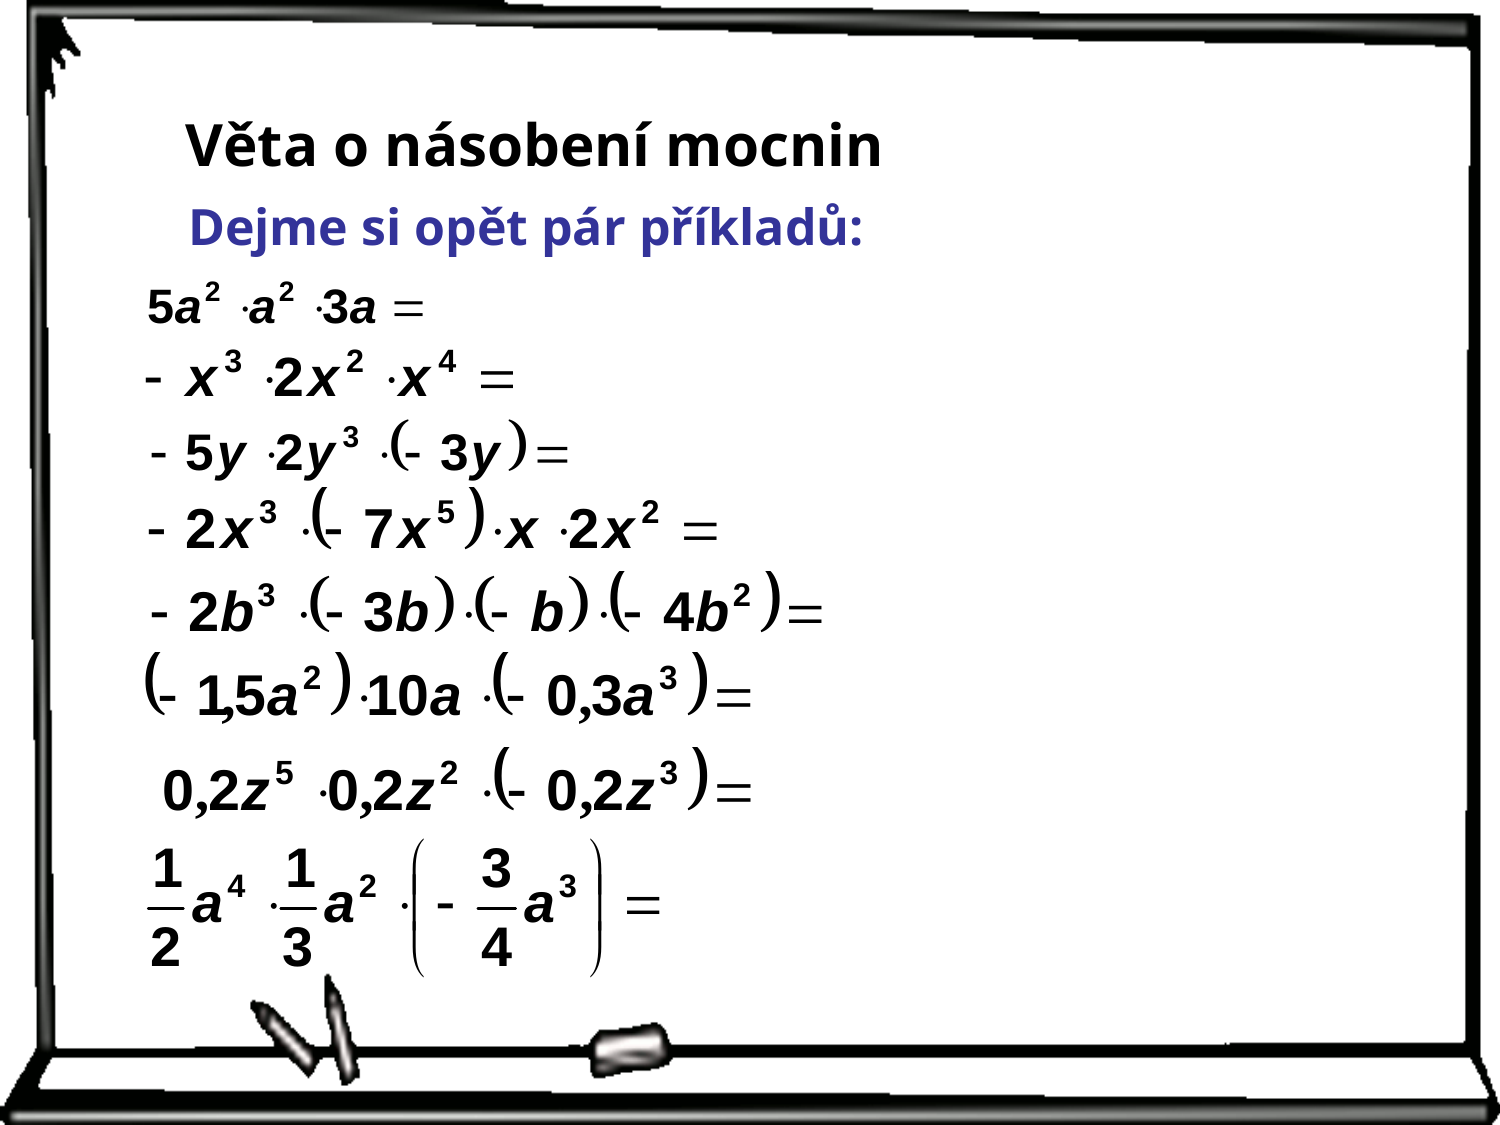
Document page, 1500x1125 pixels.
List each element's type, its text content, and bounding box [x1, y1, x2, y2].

picture [0, 0, 1500, 1125]
chart [138, 747, 755, 988]
chart [136, 336, 515, 407]
chart [135, 414, 824, 740]
text_box [141, 271, 425, 336]
text_box Věta o násobení mocnin [171, 89, 1211, 197]
text_box Dejme si opět pár příkladů: [173, 172, 1403, 279]
